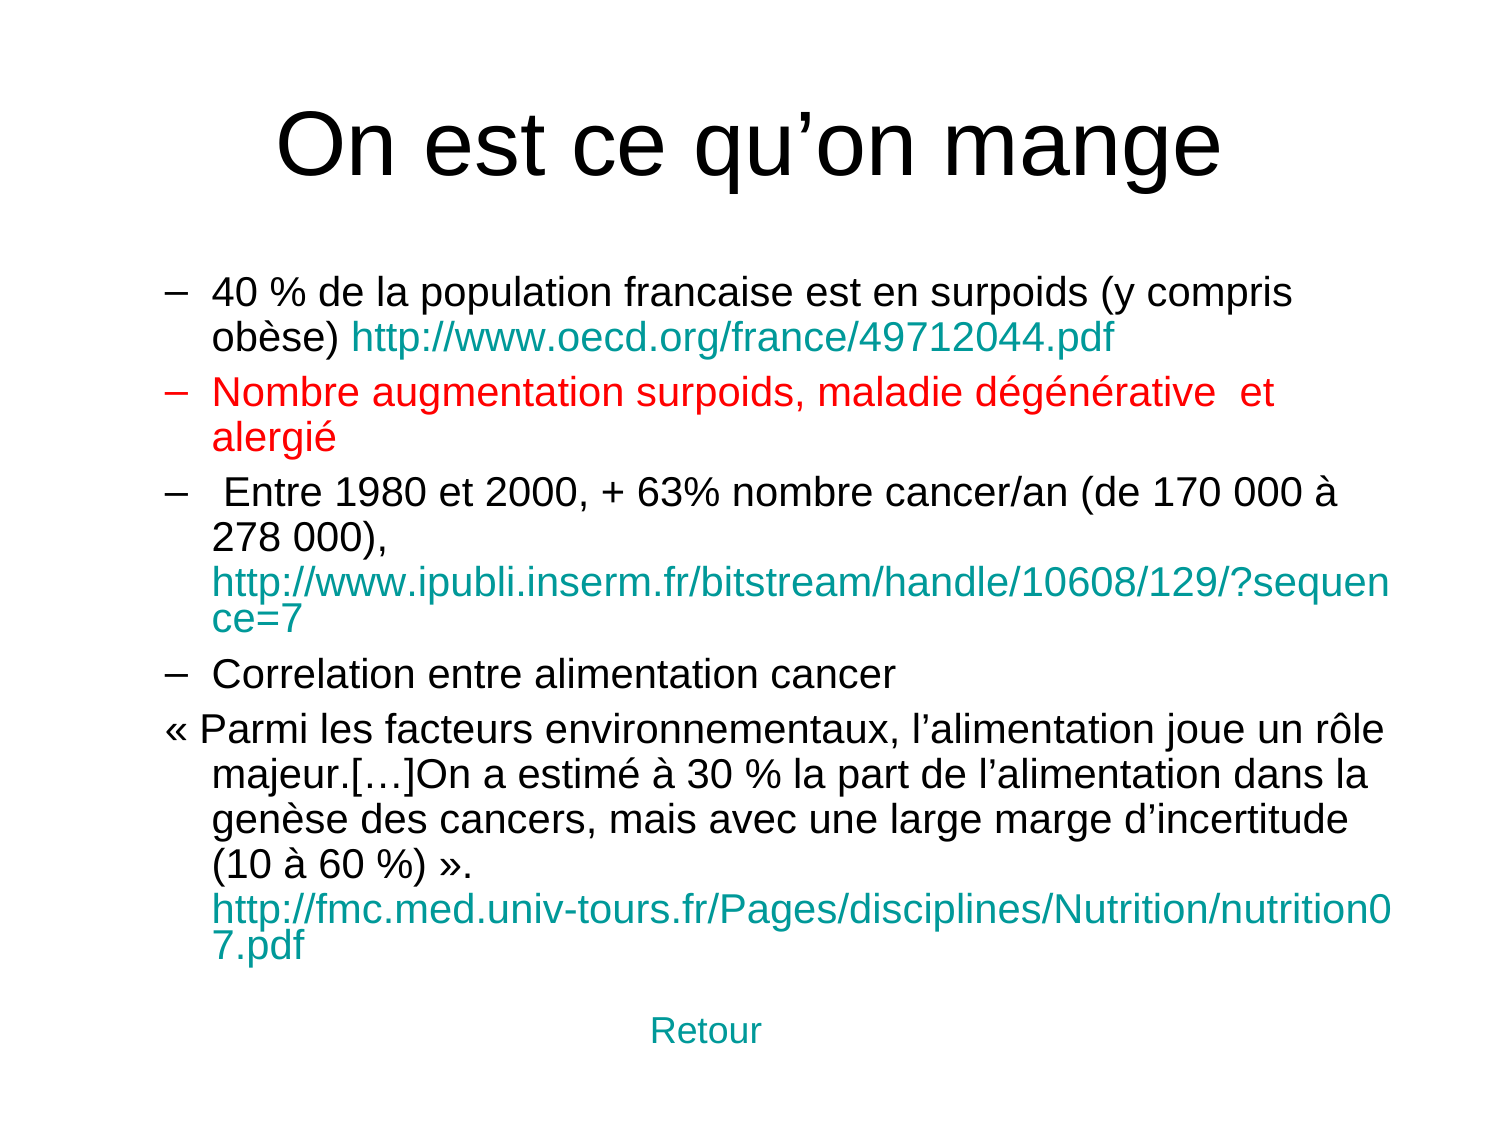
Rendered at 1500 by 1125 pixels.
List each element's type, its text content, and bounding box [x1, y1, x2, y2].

text_box Retour [635, 998, 788, 1059]
list 40 % de la population francaise est en surpoids (y compris obèse) http://www.oecd.org/france/49712044.pdf Nombre augmentation surpoids, maladie dégénérative et alergié Entre 1980 et 2000, + 63% nombre cancer/an (de 170 000 à 278 000), http://www.ipubli.inserm.fr/bitstream/handle/10608/129/?sequence=7 Correlation entre alimentation cancer « Parmi les facteurs environnementaux, l’alimentation joue un rôle majeur.[…]On a estimé à 30 % la part de l’alimentation dans la genèse des cancers, mais avec une large marge d’incertitude (10 à 60 %) ». http://fmc.med.univ-tours.fr/Pages/disciplines/Nutrition/nutrition07.pdf [75, 262, 1426, 1005]
title On est ce qu’on mange [75, 45, 1426, 233]
